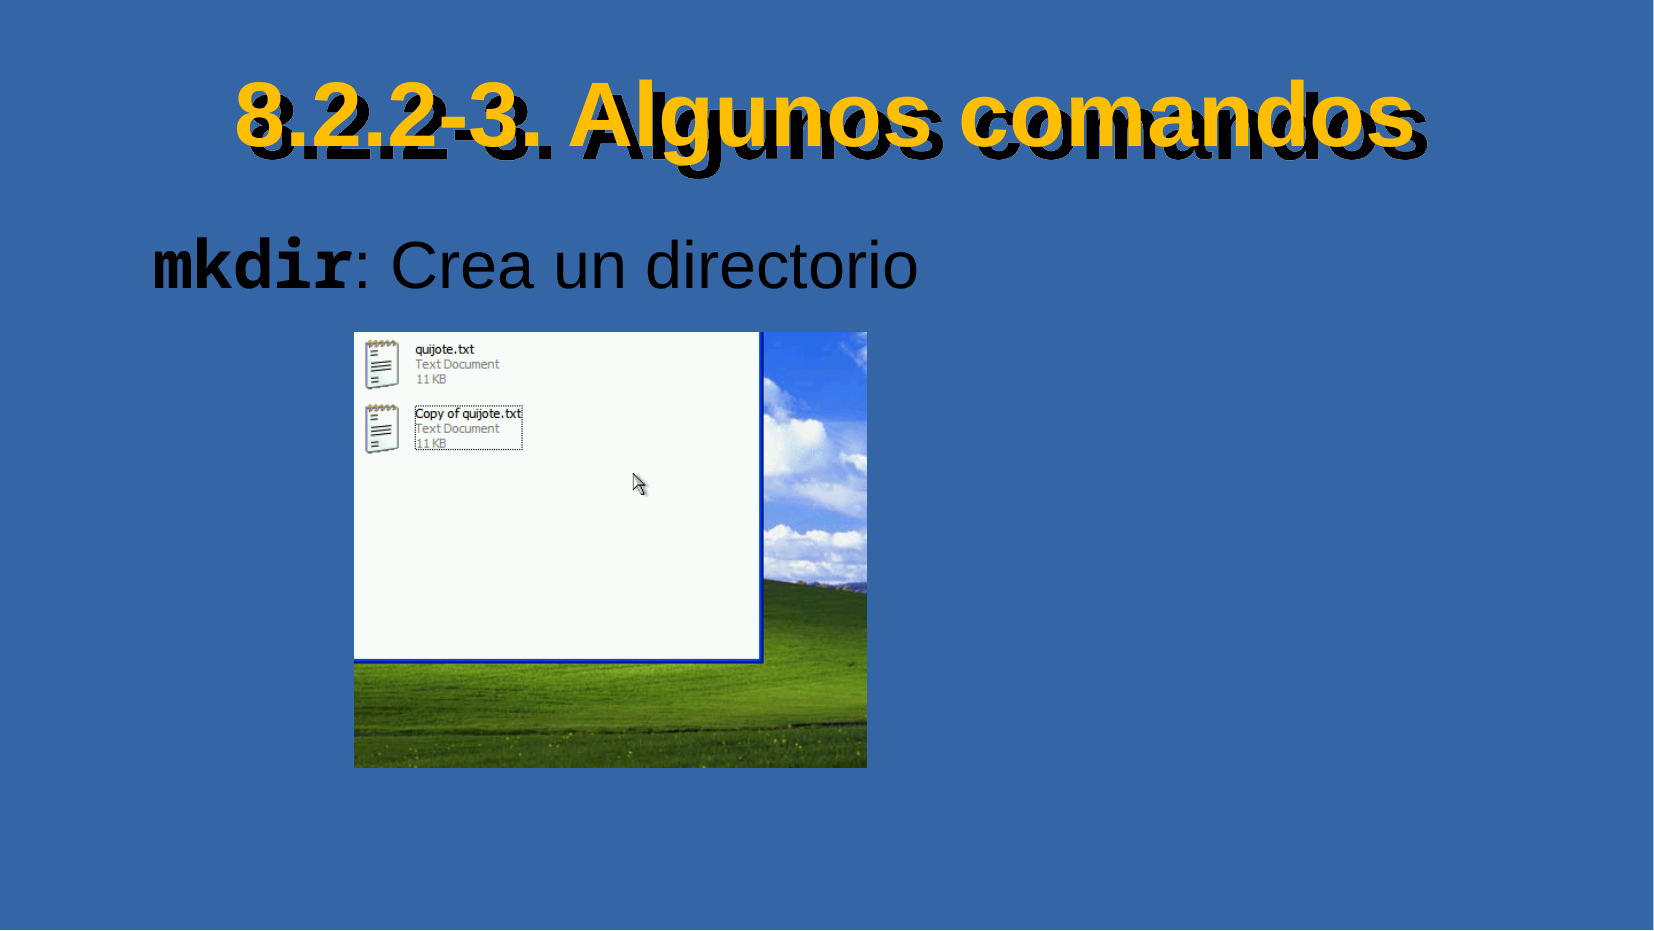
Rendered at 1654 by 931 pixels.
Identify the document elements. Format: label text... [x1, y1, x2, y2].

picture [354, 332, 867, 768]
title 8.2.2-3. Algunos comandos [82, 37, 1571, 193]
list mkdir: Crea un directorio [82, 217, 1571, 758]
